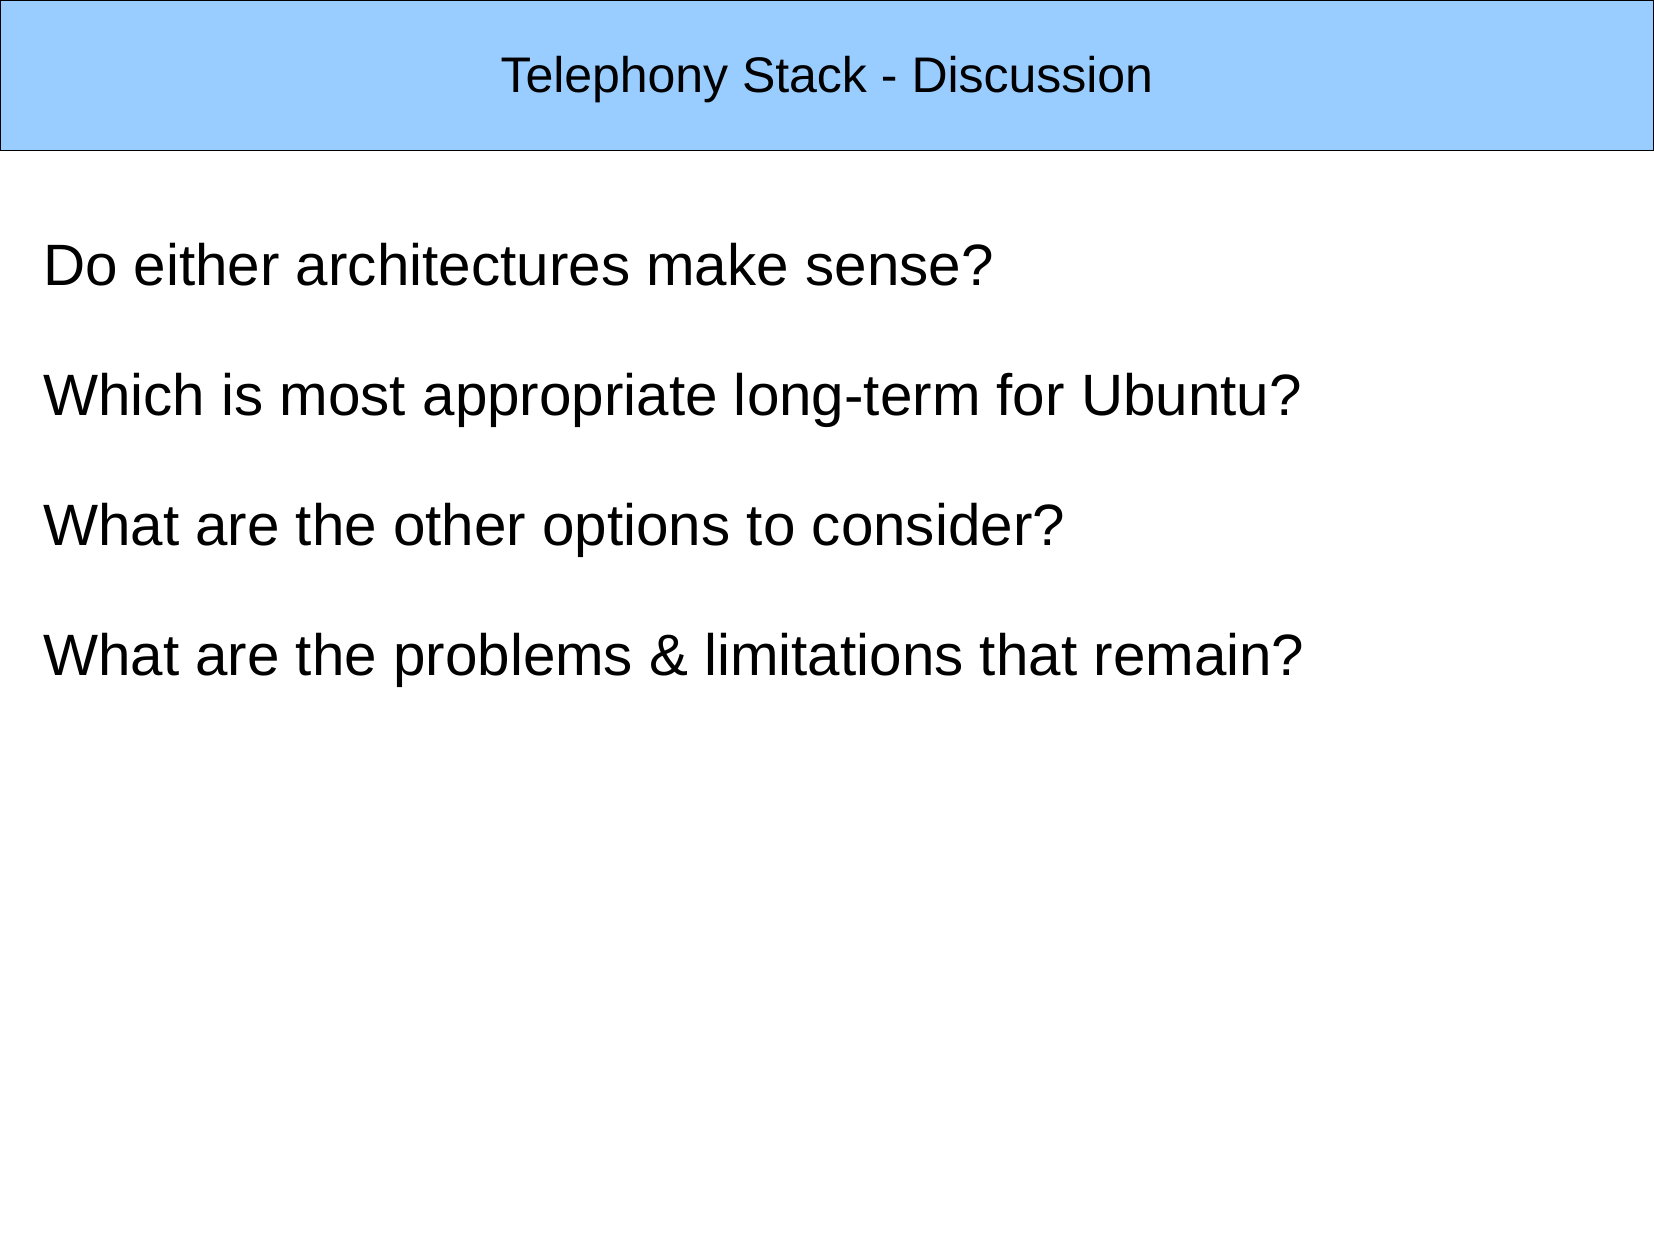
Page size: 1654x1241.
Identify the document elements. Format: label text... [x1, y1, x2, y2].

text_box Do either architectures make sense? Which is most appropriate long-term for Ubuntu? What are the other options to consider? What are the problems & limitations that remain? [28, 225, 1351, 742]
text_box Telephony Stack - Discussion [0, 0, 1654, 151]
